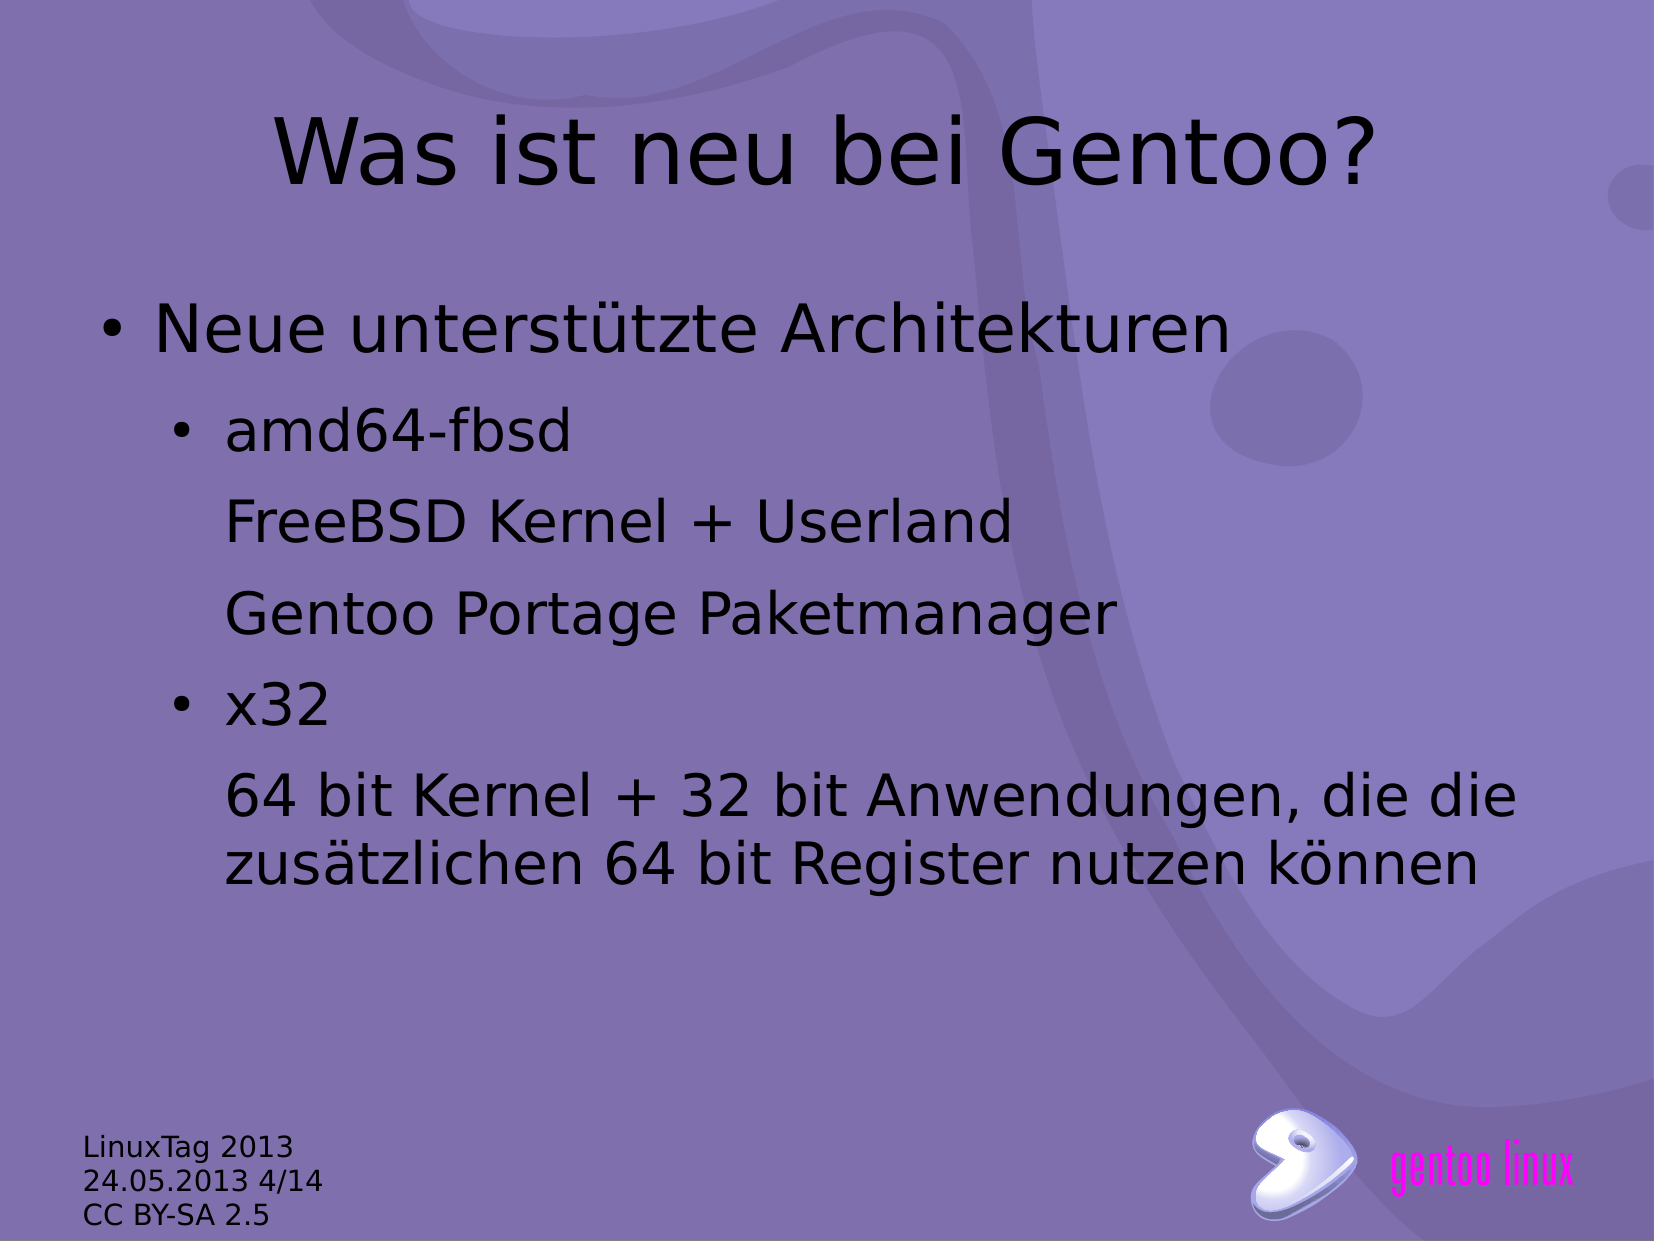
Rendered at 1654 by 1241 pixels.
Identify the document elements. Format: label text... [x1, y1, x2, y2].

list Neue unterstützte Architekturen amd64-fbsd FreeBSD Kernel + Userland Gentoo Portage Paketmanager x32 64 bit Kernel + 32 bit Anwendungen, die die zusätzlichen 64 bit Register nutzen können [82, 290, 1571, 1109]
title Was ist neu bei Gentoo? [82, 49, 1571, 257]
